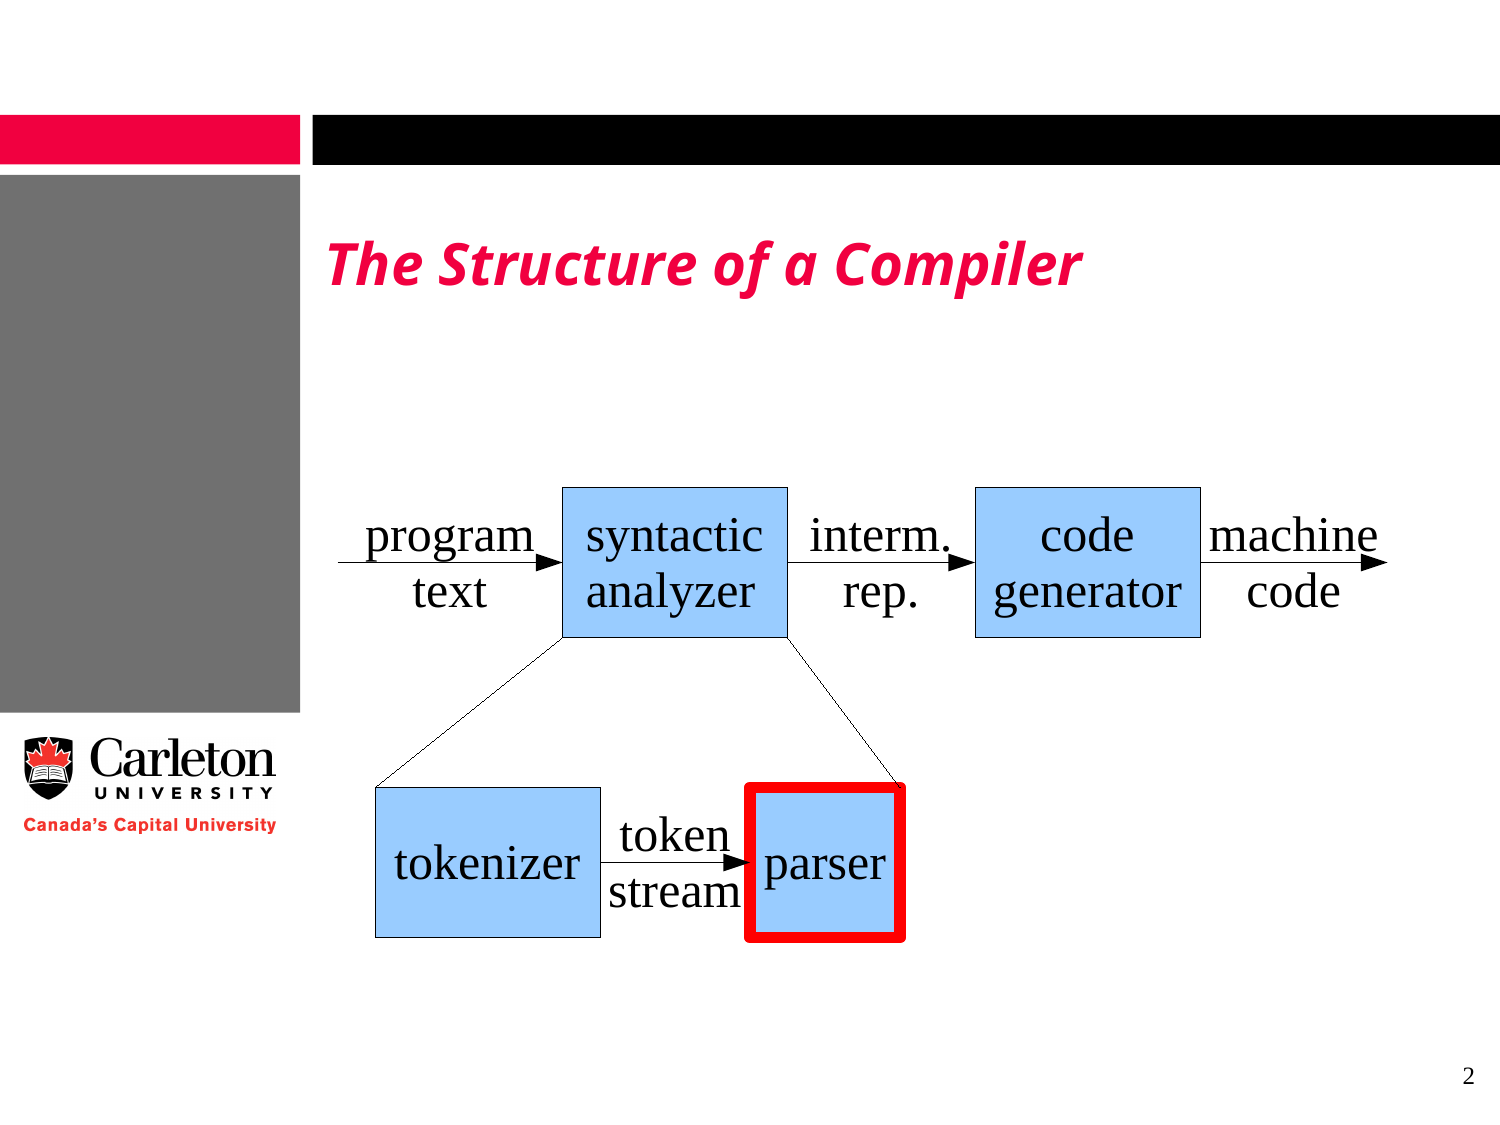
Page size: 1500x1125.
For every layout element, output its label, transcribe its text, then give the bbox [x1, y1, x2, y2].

text_box syntactic analyzer [562, 487, 788, 638]
picture [24, 737, 276, 834]
text_box code generator [975, 487, 1201, 638]
text_box tokenizer [375, 787, 601, 938]
title The Structure of a Compiler [324, 187, 1450, 338]
text_box parser [750, 787, 901, 938]
